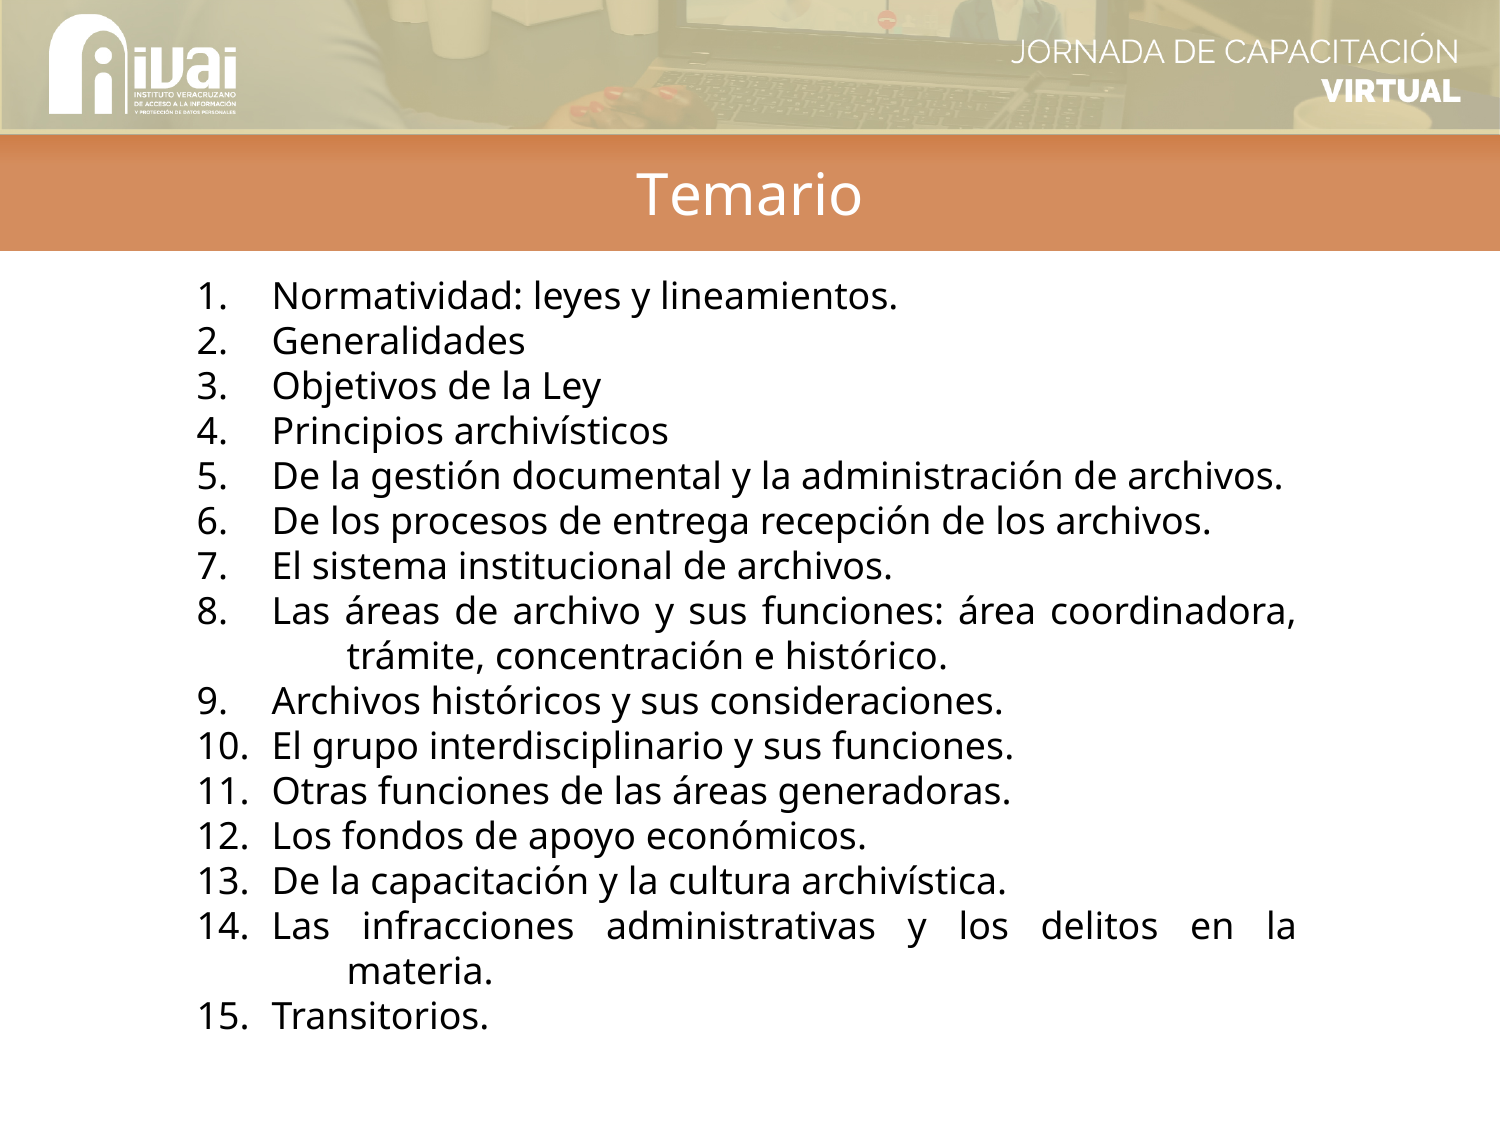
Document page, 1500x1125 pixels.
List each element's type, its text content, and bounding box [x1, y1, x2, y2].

text_box Normatividad: leyes y lineamientos. Generalidades Objetivos de la Ley Principios archivísticos De la gestión documental y la administración de archivos. De los procesos de entrega recepción de los archivos. El sistema institucional de archivos. Las áreas de archivo y sus funciones: área coordinadora, trámite, concentración e histórico. Archivos históricos y sus consideraciones. El grupo interdisciplinario y sus funciones. Otras funciones de las áreas generadoras. Los fondos de apoyo económicos. De la capacitación y la cultura archivística. Las infracciones administrativas y los delitos en la materia. Transitorios. [146, 265, 1313, 1090]
picture [0, 135, 1500, 251]
text_box Temario [610, 149, 890, 236]
